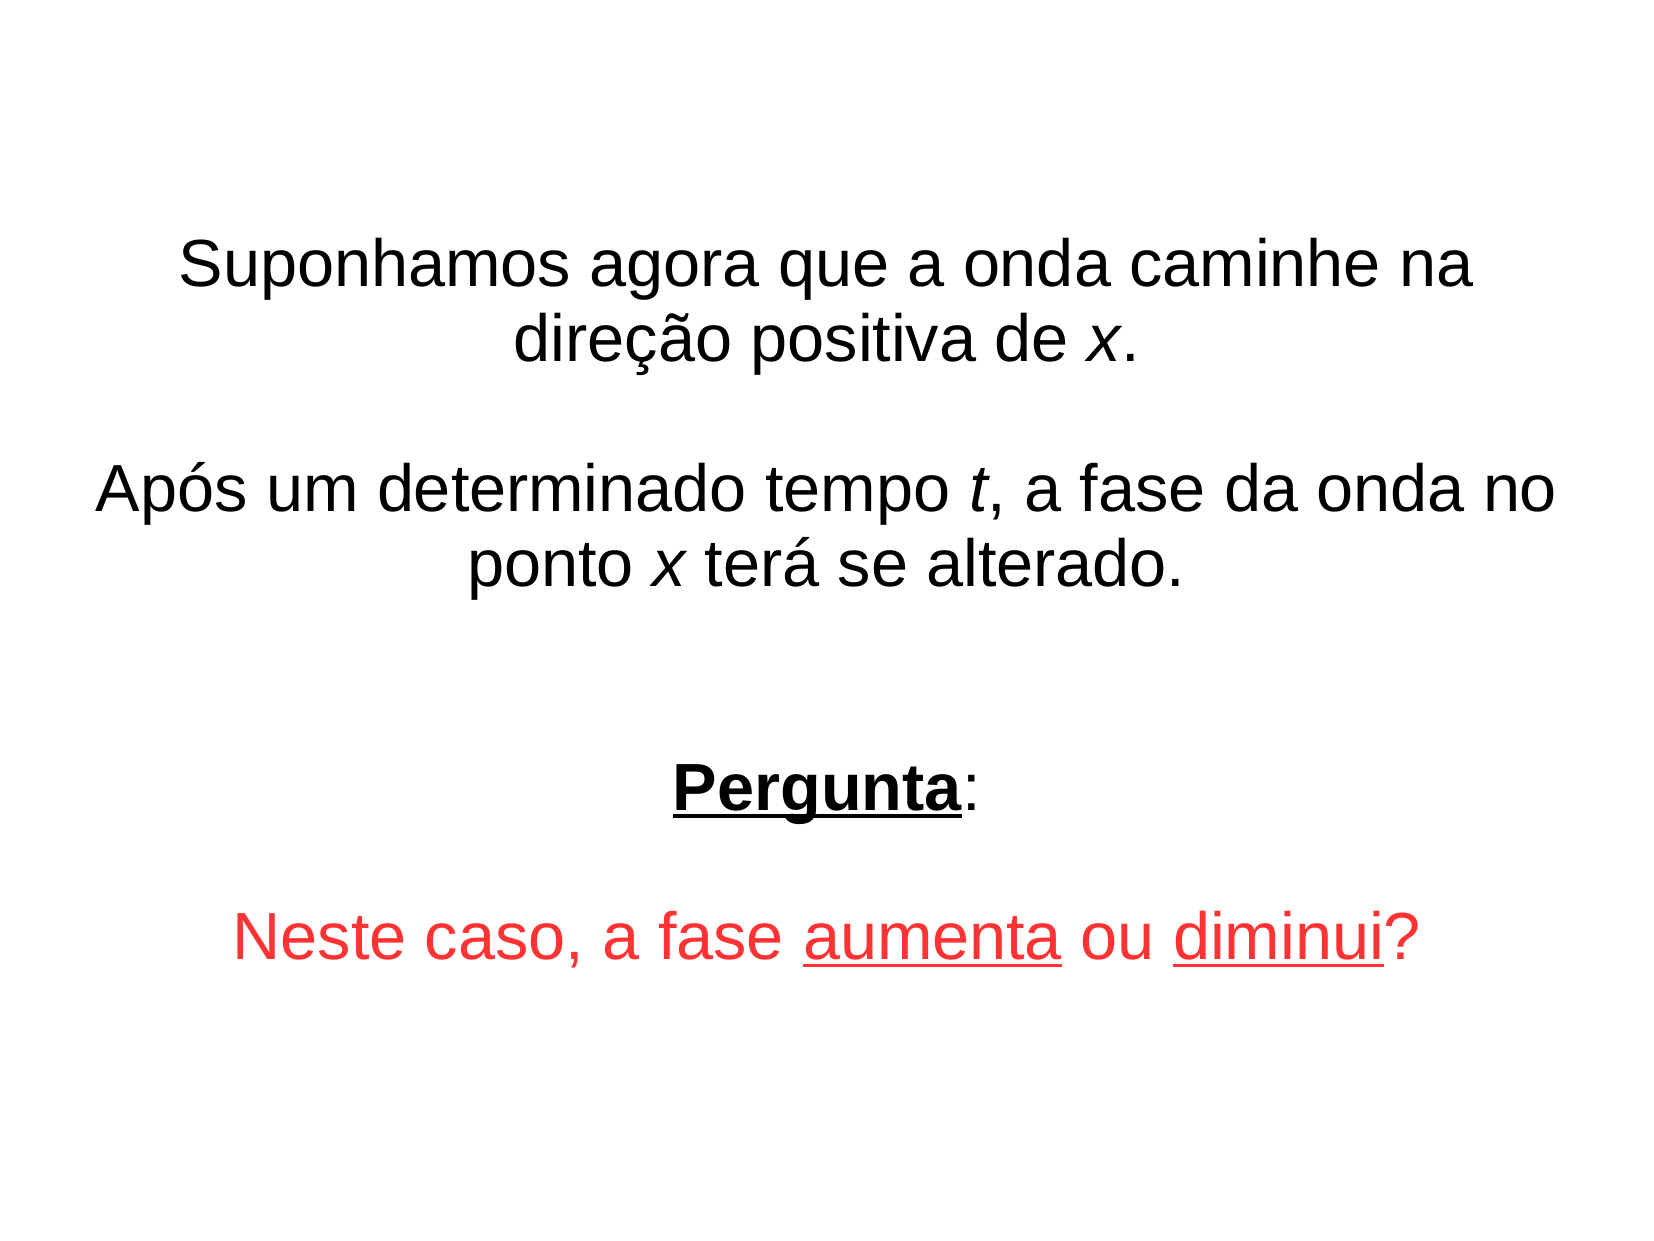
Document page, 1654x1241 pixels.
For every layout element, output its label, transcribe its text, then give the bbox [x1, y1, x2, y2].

subtitle Suponhamos agora que a onda caminhe na direção positiva de x. Após um determinado tempo t, a fase da onda no ponto x terá se alterado. Pergunta: Neste caso, a fase aumenta ou diminui? [82, 120, 1571, 1081]
